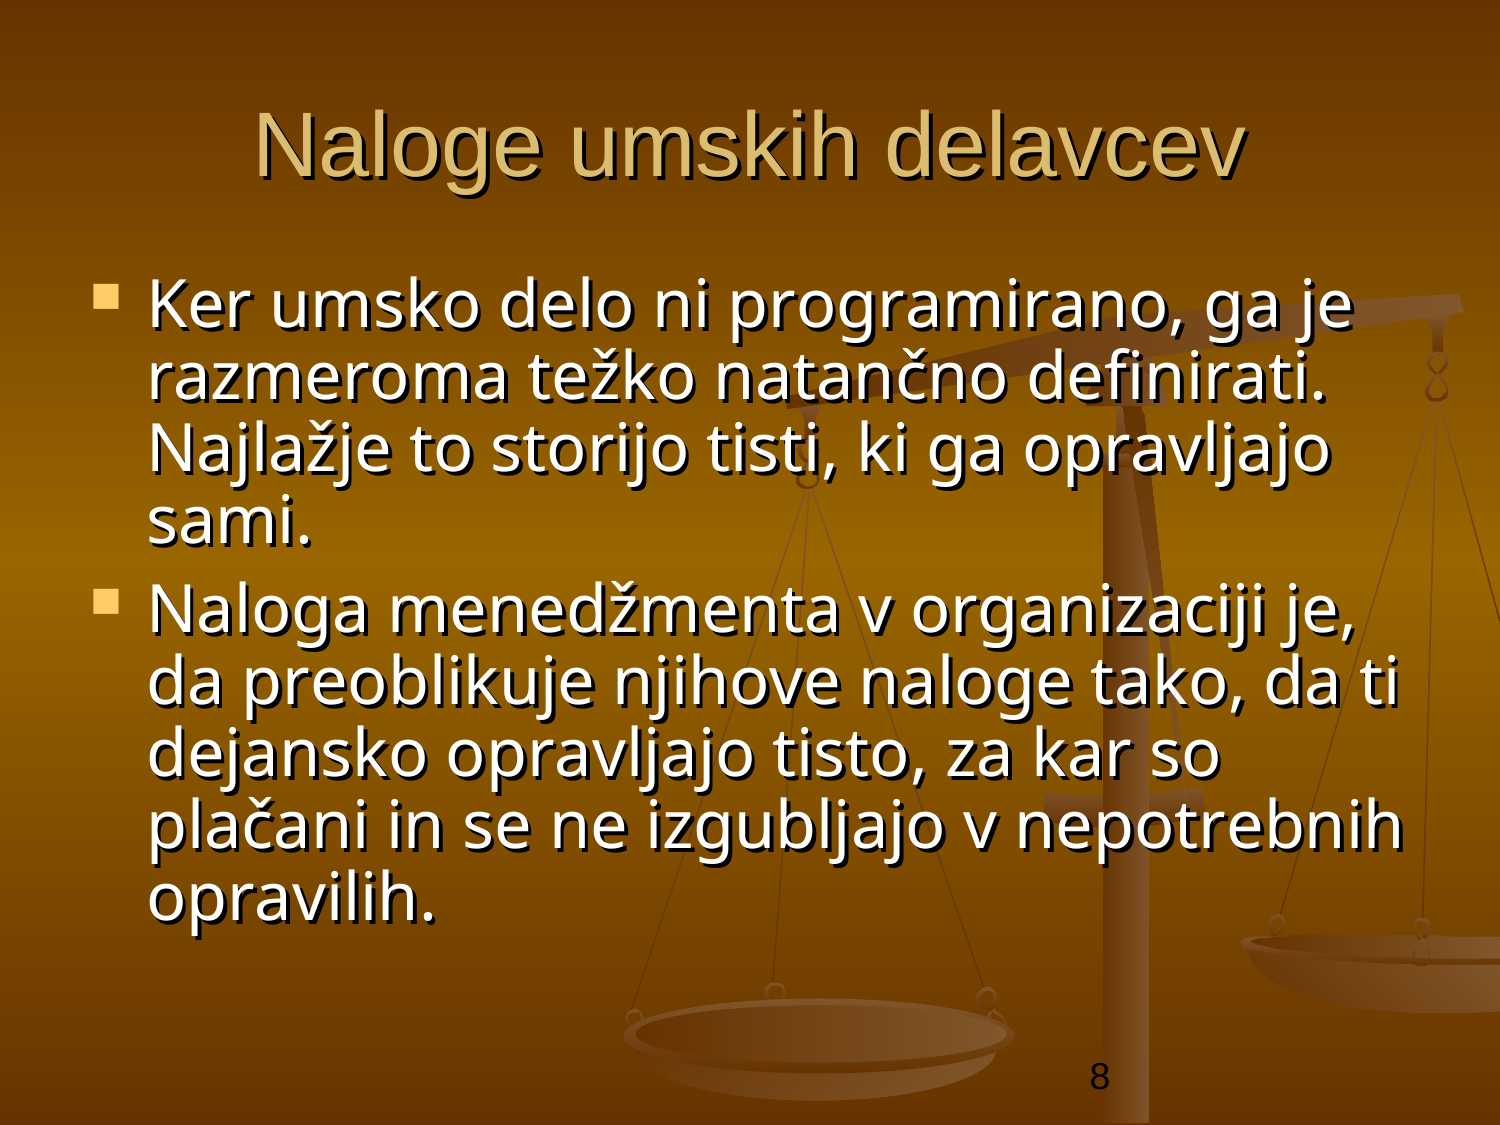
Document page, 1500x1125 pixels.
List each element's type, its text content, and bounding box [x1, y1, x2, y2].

list Ker umsko delo ni programirano, ga je razmeroma težko natančno definirati. Najlažje to storijo tisti, ki ga opravljajo sami. Naloga menedžmenta v organizaciji je, da preoblikuje njihove naloge tako, da ti dejansko opravljajo tisto, za kar so plačani in se ne izgubljajo v nepotrebnih opravilih. [75, 262, 1426, 1006]
title Naloge umskih delavcev [75, 45, 1426, 234]
